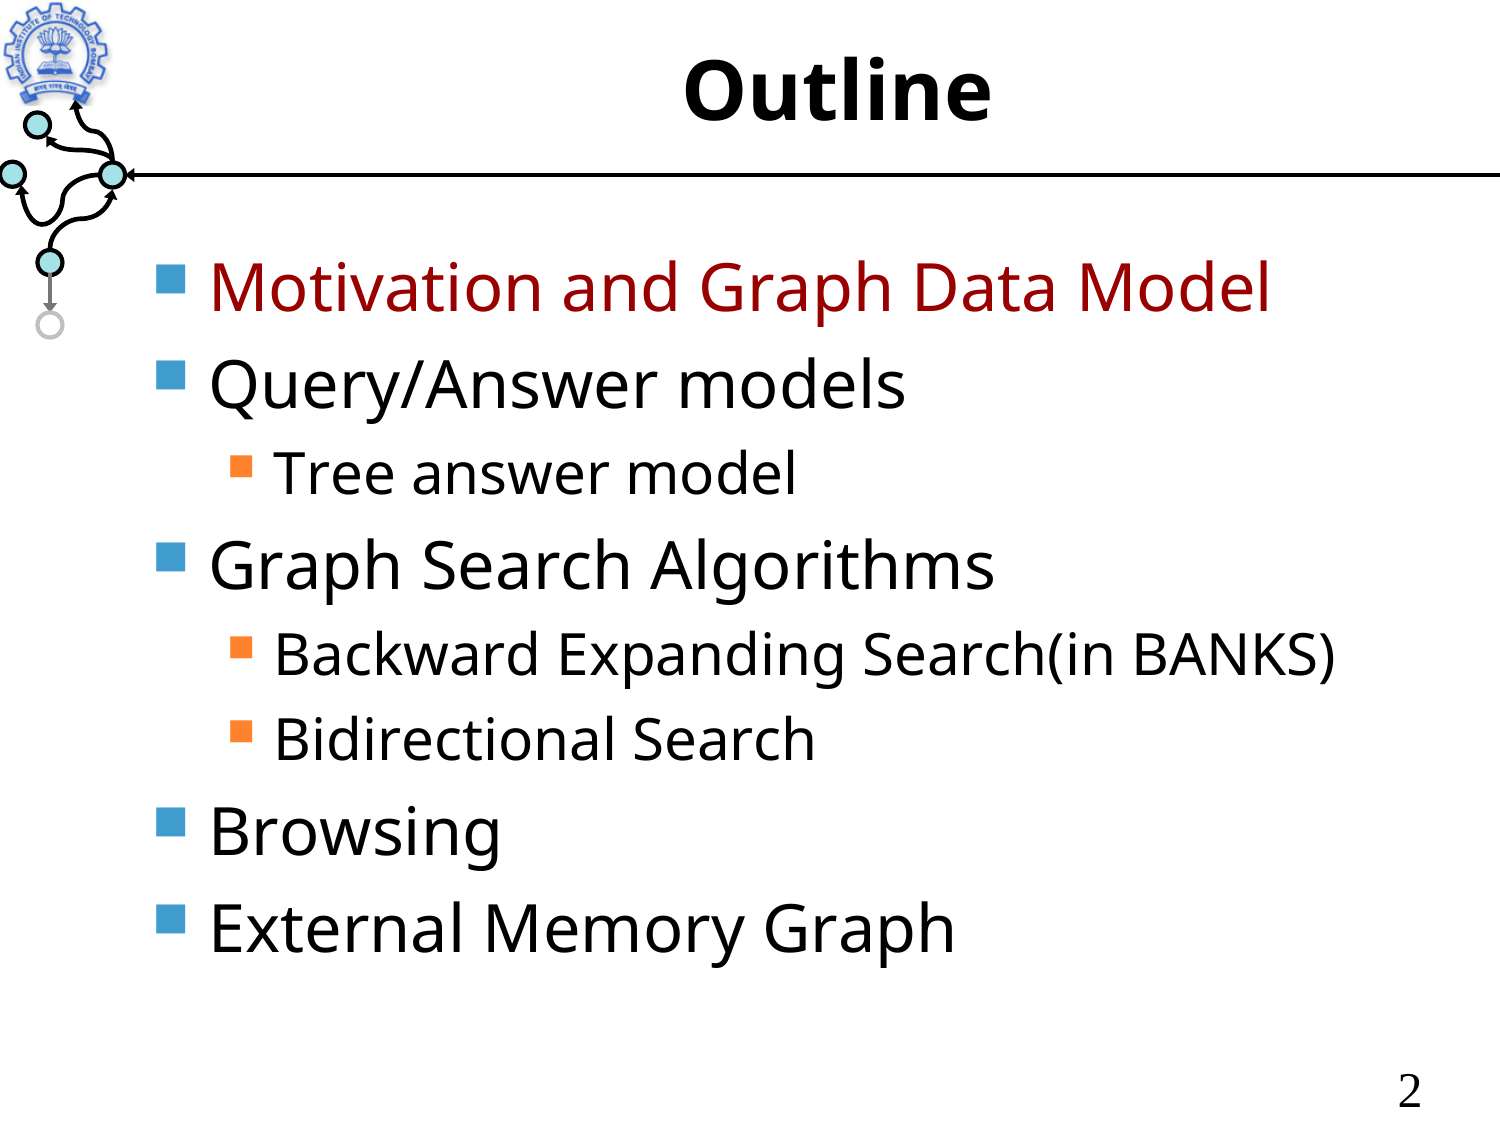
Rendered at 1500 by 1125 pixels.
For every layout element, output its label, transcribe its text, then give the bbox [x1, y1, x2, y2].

title Outline [200, 12, 1476, 163]
list Motivation and Graph Data Model Query/Answer models Tree answer model Graph Search Algorithms Backward Expanding Search(in BANKS) Bidirectional Search Browsing External Memory Graph [137, 237, 1450, 1063]
picture [0, 0, 113, 106]
